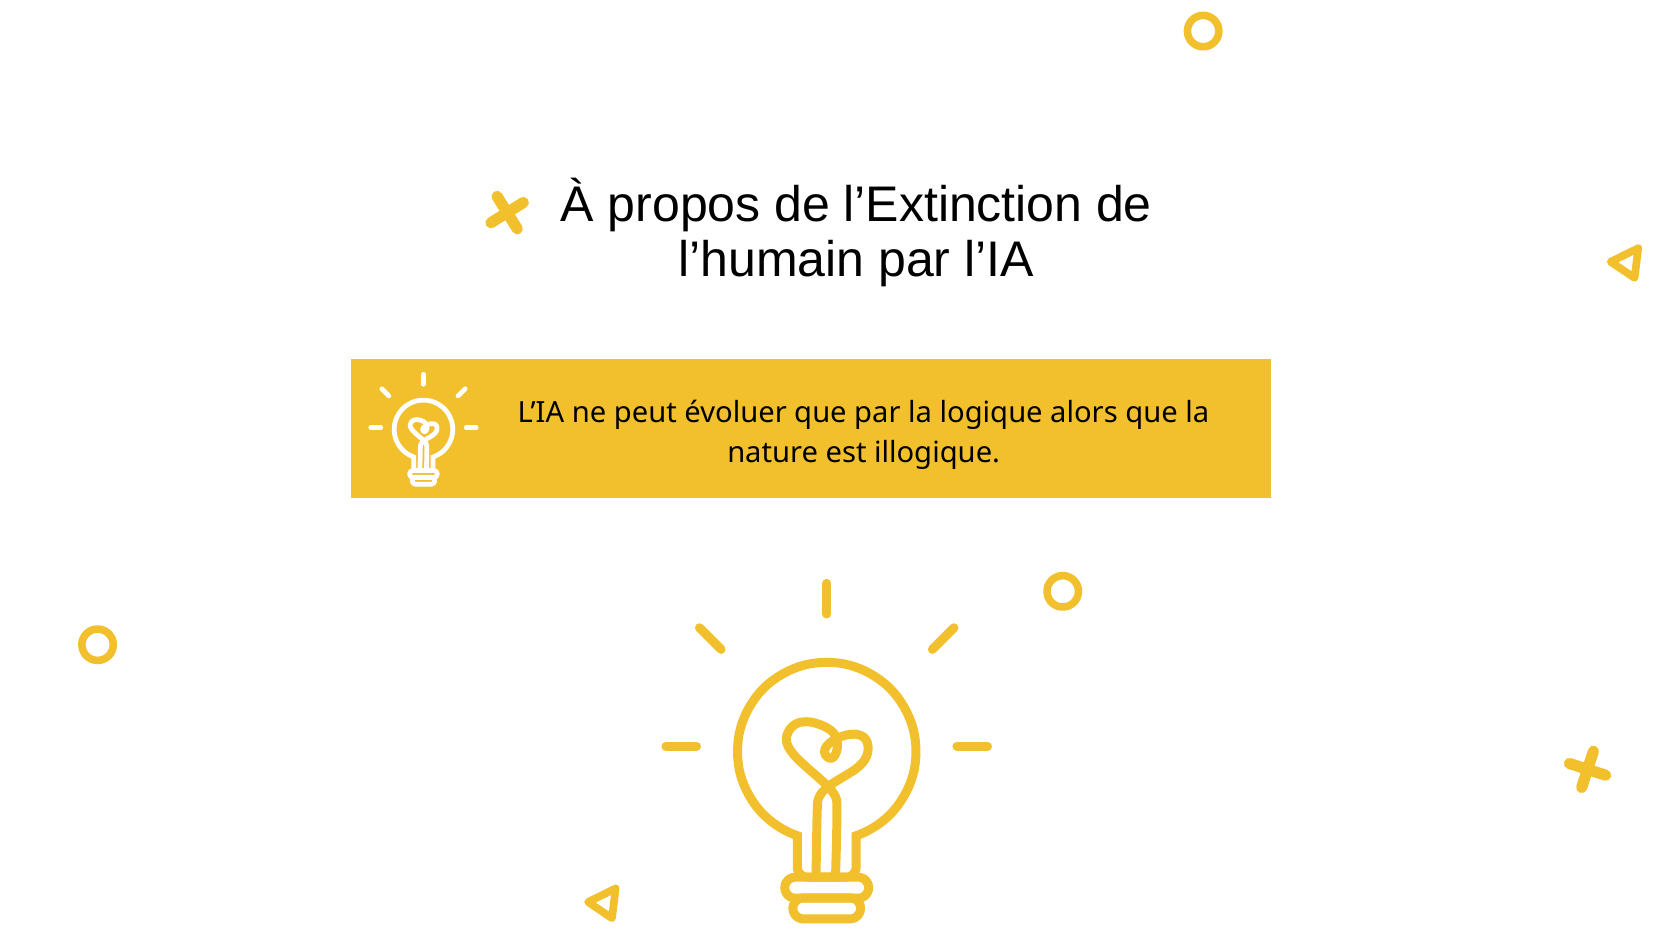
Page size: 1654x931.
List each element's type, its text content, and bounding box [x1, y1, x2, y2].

text_box L’IA ne peut évoluer que par la logique alors que la nature est illogique. [487, 339, 1241, 523]
text_box À propos de l’Extinction de l’humain par l’IA [531, 168, 1182, 296]
